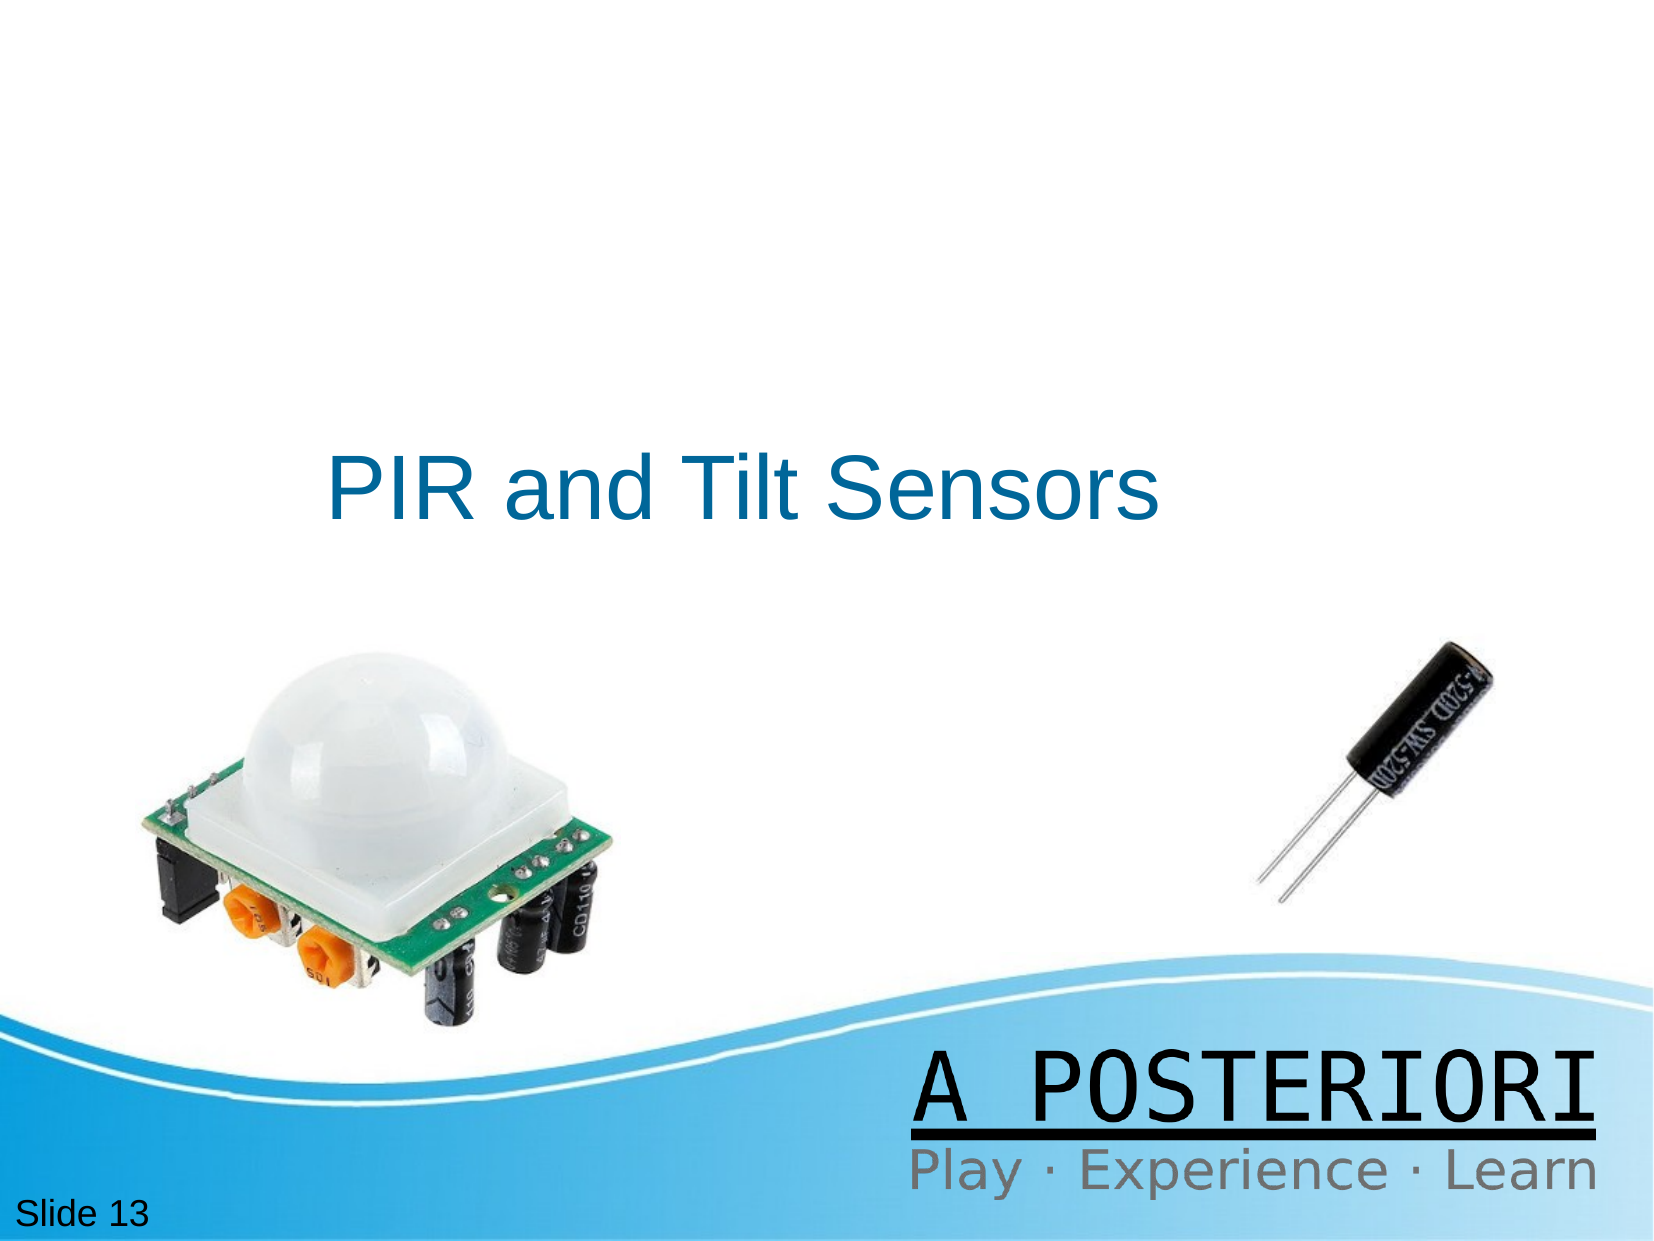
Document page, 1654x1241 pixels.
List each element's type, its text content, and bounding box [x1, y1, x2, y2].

picture [0, 644, 1654, 1241]
picture [1215, 614, 1531, 931]
title PIR and Tilt Sensors [0, 384, 1489, 592]
